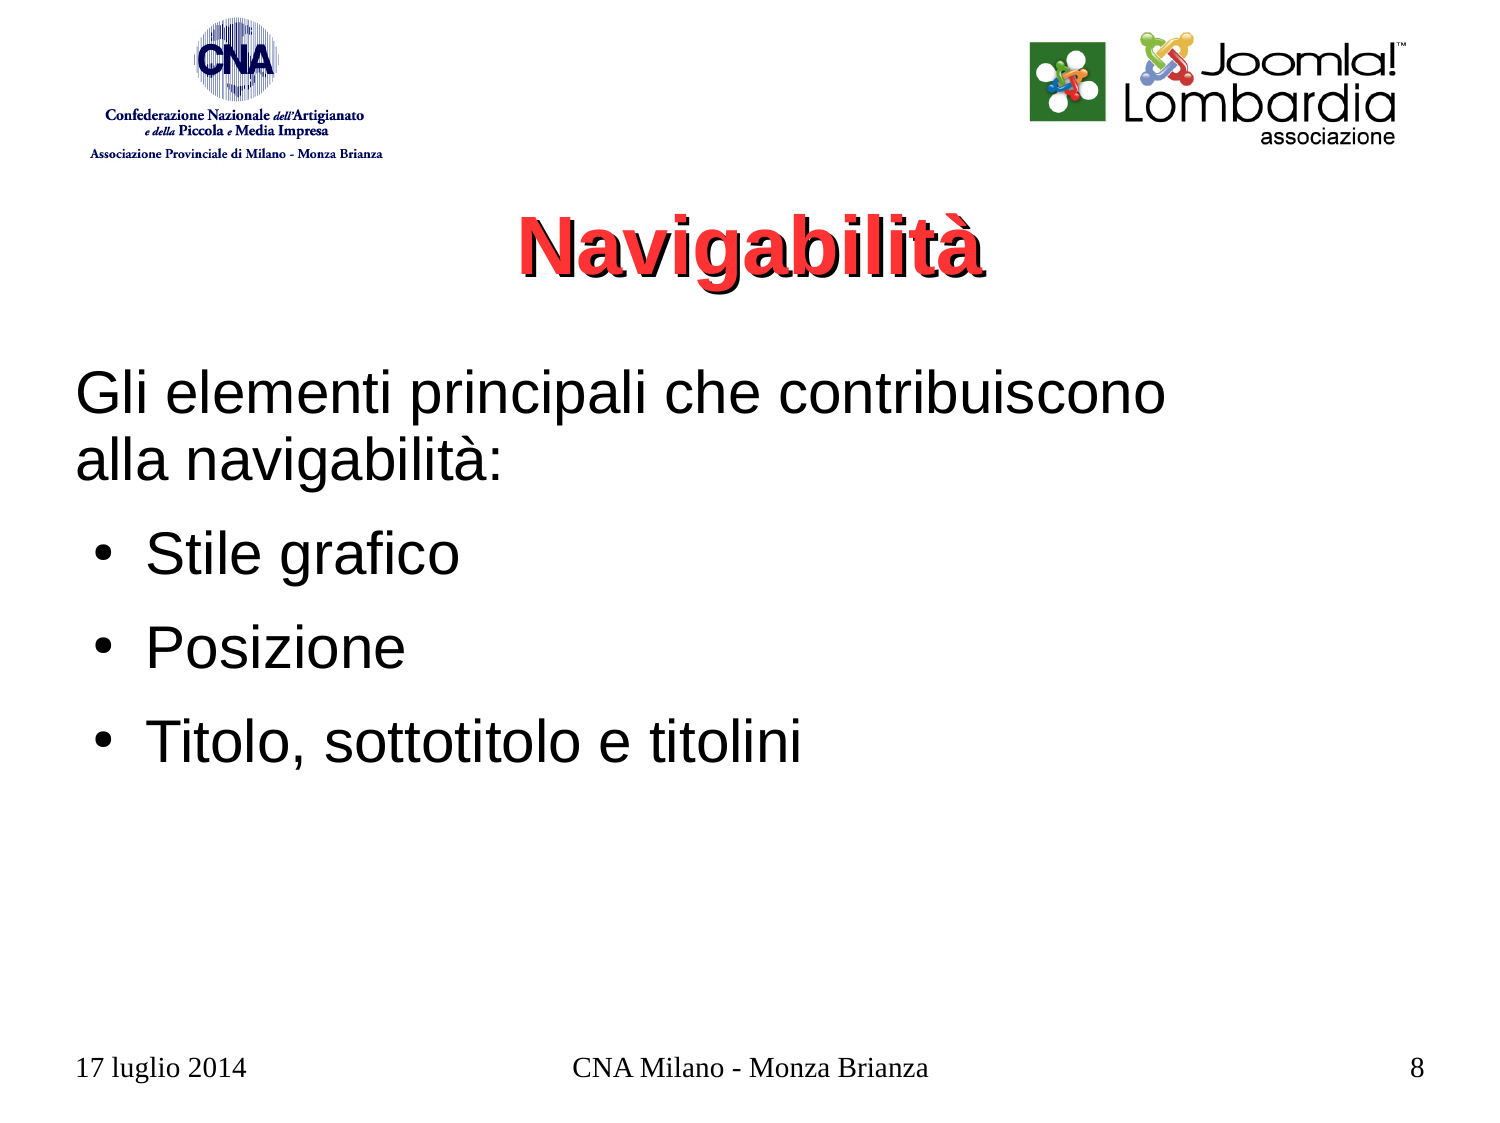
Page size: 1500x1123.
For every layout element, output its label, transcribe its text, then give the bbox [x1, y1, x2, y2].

picture [75, 10, 402, 151]
title Navigabilità [75, 151, 1425, 339]
picture [1012, 21, 1426, 169]
list Gli elementi principali che contribuiscono alla navigabilità: Stile grafico Posizione Titolo, sottotitolo e titolini [75, 358, 1425, 1010]
